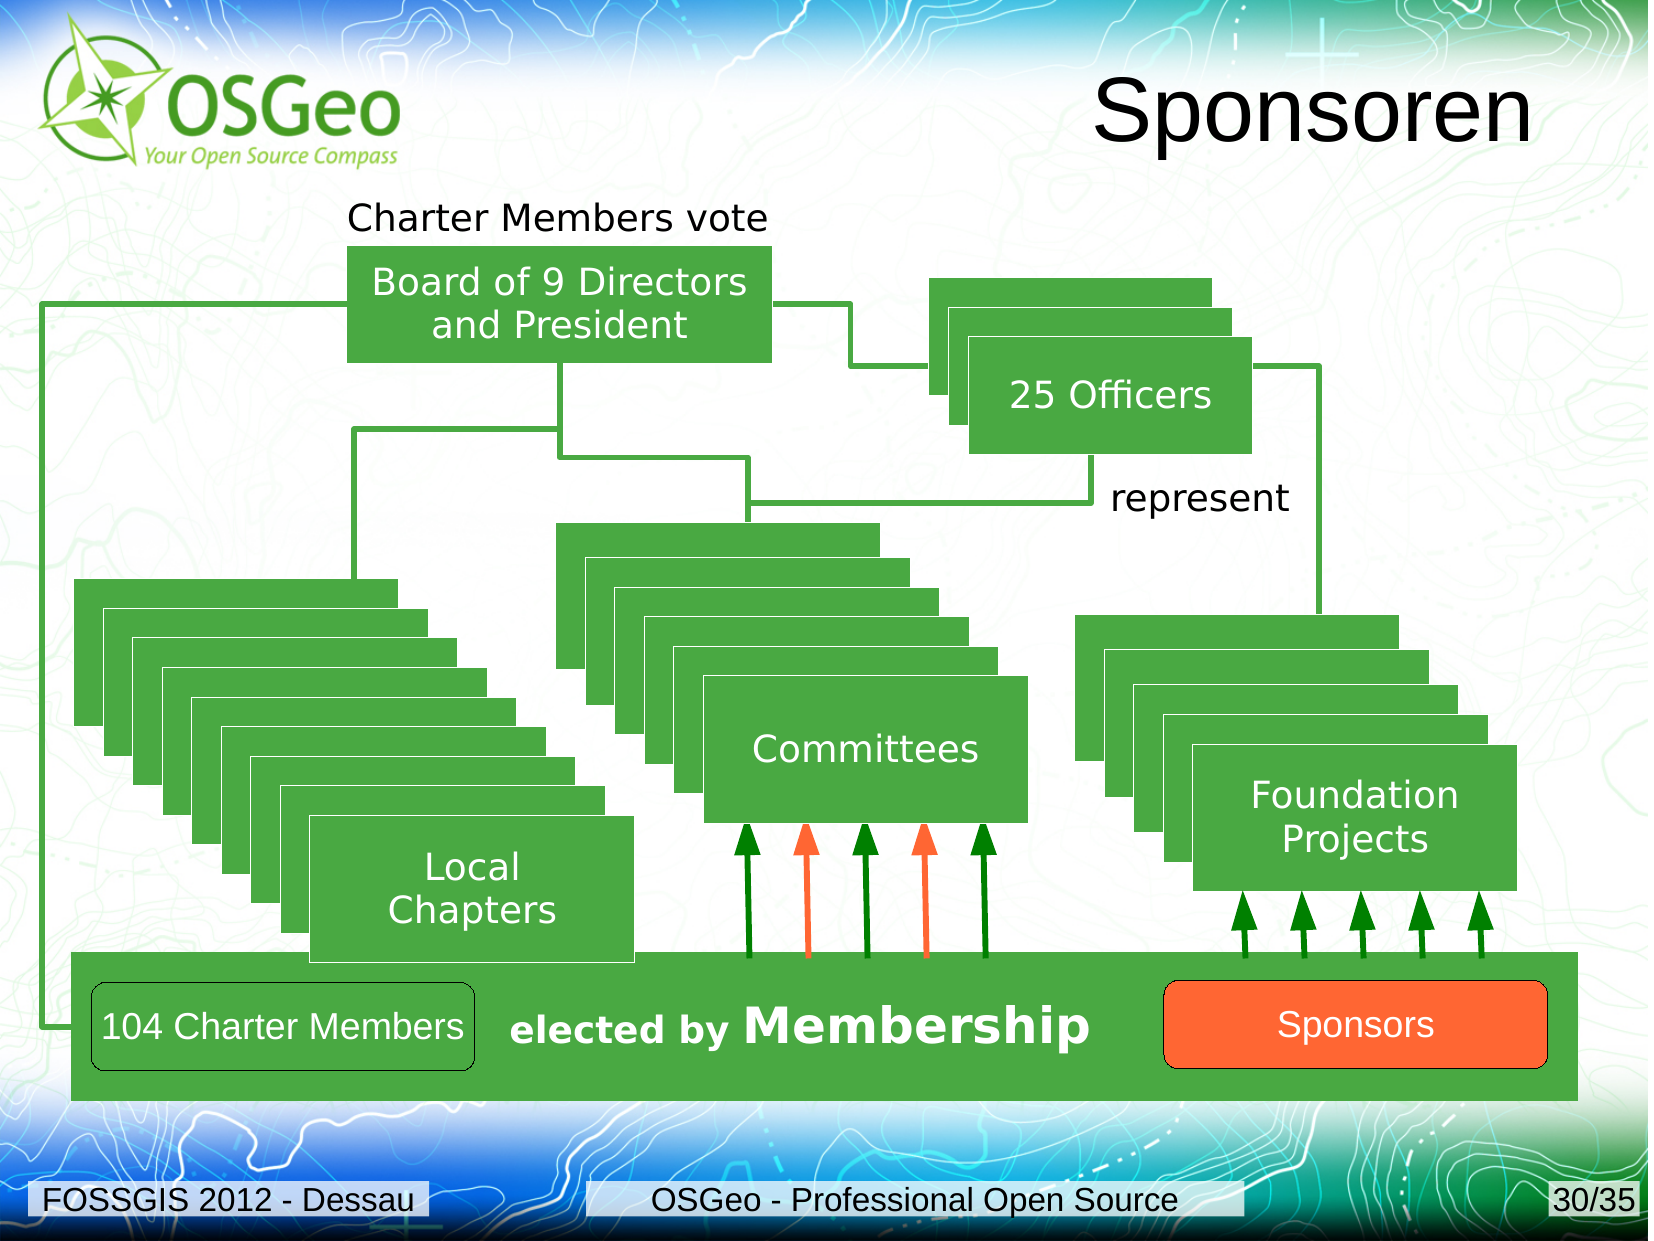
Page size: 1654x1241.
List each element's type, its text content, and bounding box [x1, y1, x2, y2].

text_box Local Chapters [1133, 684, 1459, 833]
text_box Sponsors [1163, 980, 1548, 1069]
text_box Committees [585, 557, 911, 706]
text_box 25 Officers [968, 336, 1253, 455]
text_box Charter Members vote [322, 189, 794, 248]
text_box [1074, 614, 1430, 798]
picture [0, 0, 1648, 1241]
text_box Officers [948, 307, 1233, 426]
text_box Committees [644, 616, 970, 765]
text_box represent [1066, 469, 1334, 528]
text_box Officers [928, 277, 1213, 396]
text_box Committees [614, 587, 940, 735]
text_box Local Chapters [309, 815, 635, 963]
text_box [73, 578, 606, 934]
text_box Board of 9 Directors and President [346, 248, 773, 364]
text_box 104 Charter Members [91, 982, 475, 1071]
text_box elected by Membership [71, 952, 1578, 1101]
text_box Committees [555, 522, 881, 670]
text_box Local Chapters [1163, 714, 1489, 863]
title Sponsoren [58, 35, 1536, 184]
text_box Committees [673, 646, 999, 794]
text_box Committees [703, 675, 1029, 824]
text_box Foundation Projects [1192, 744, 1518, 892]
